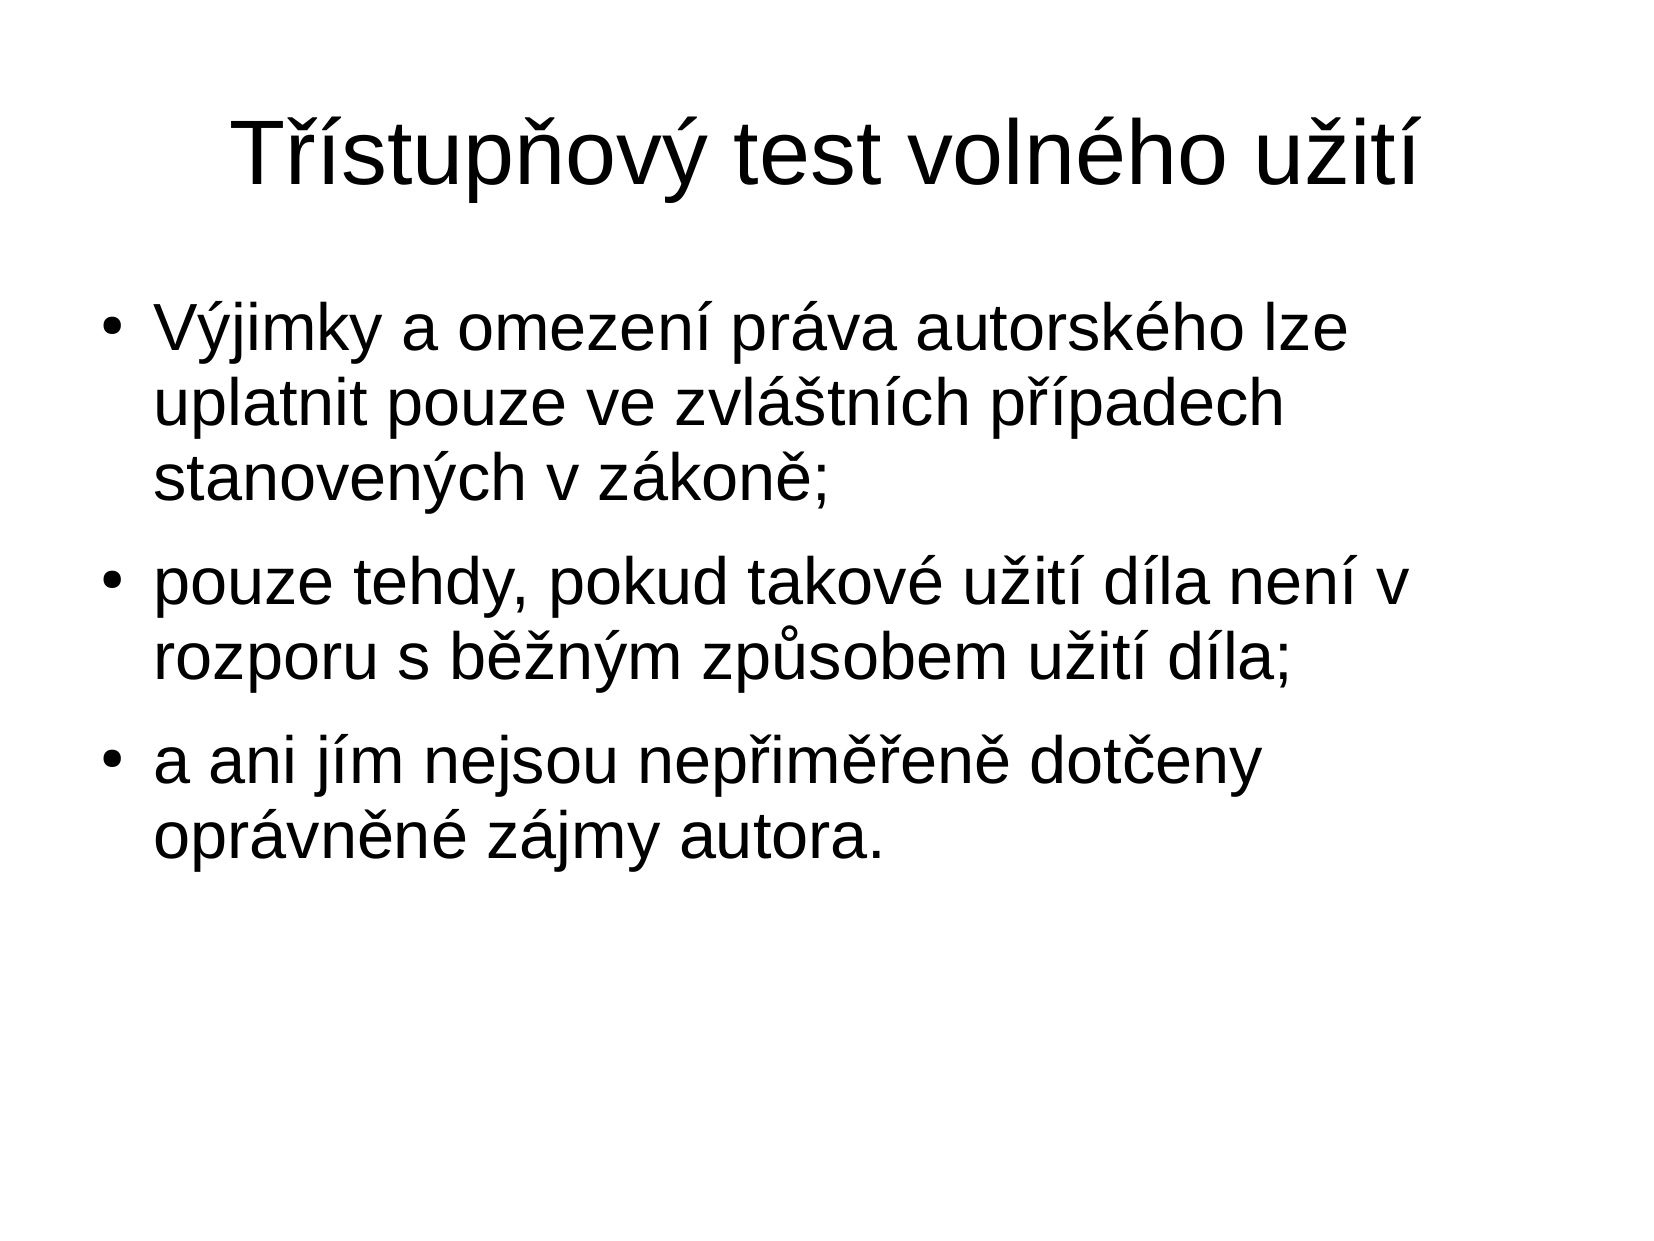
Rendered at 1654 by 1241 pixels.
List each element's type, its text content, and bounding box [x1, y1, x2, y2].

title Třístupňový test volného užití [82, 49, 1571, 257]
list Výjimky a omezení práva autorského lze uplatnit pouze ve zvláštních případech stanovených v zákoně; pouze tehdy, pokud takové užití díla není v rozporu s běžným způsobem užití díla; a ani jím nejsou nepřiměřeně dotčeny oprávněné zájmy autora. [82, 290, 1538, 1010]
